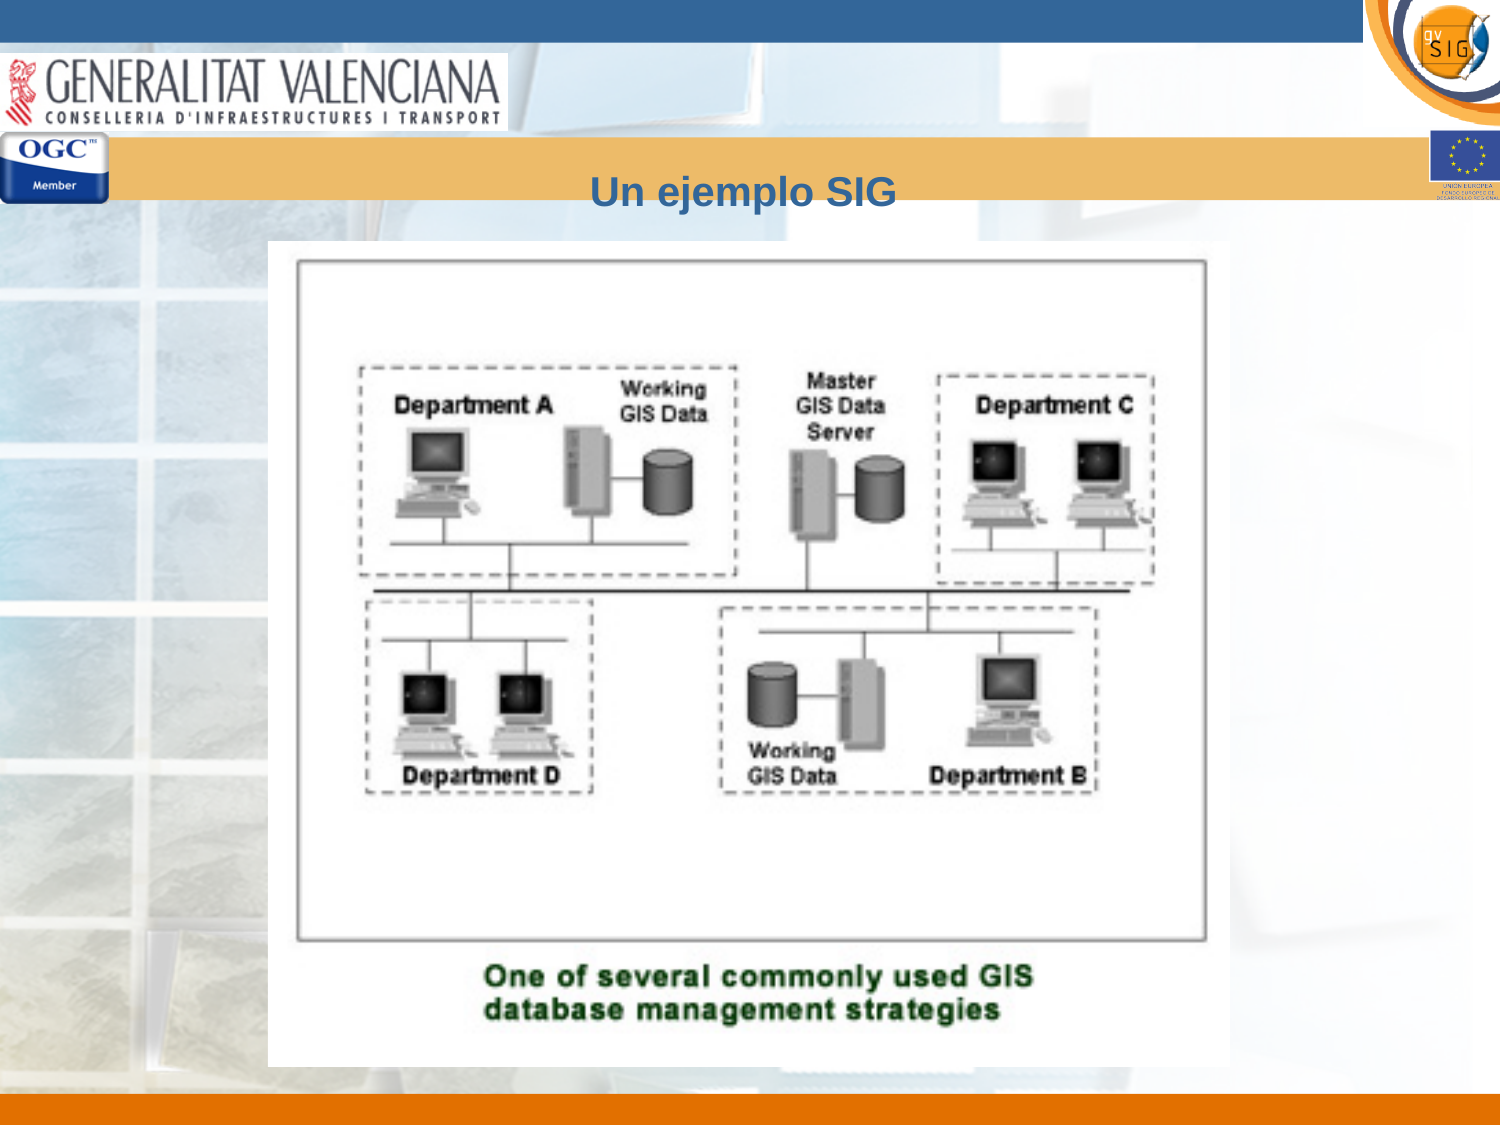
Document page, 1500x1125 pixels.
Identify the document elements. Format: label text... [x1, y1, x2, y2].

picture [0, 53, 508, 131]
picture [267, 241, 1233, 1067]
picture [1363, 0, 1500, 127]
text_box Un ejemplo SIG [0, 137, 1488, 203]
picture [0, 132, 109, 137]
picture [1429, 129, 1500, 200]
